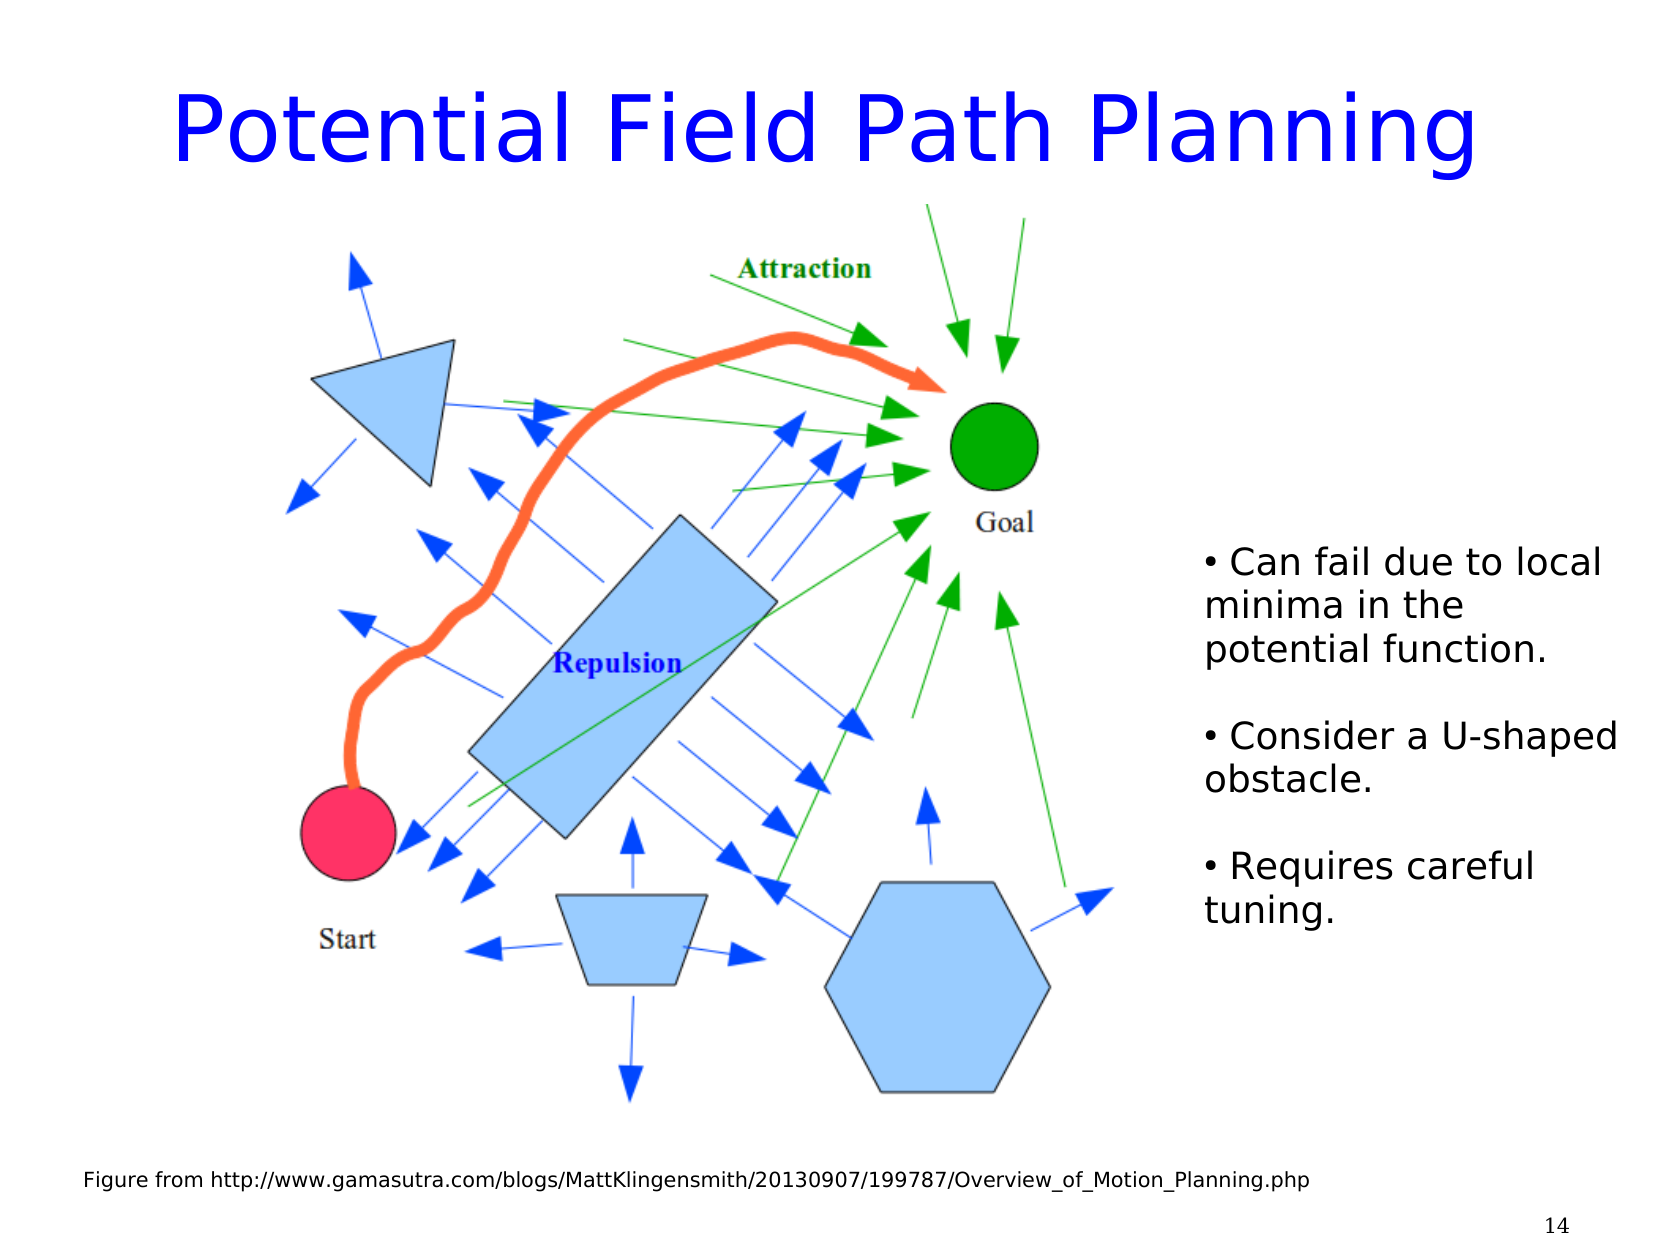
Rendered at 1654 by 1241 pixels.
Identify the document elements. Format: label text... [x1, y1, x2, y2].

picture [191, 204, 1233, 1140]
text_box Figure from http://www.gamasutra.com/blogs/MattKlingensmith/20130907/199787/Overview_of_Motion_Planning.php [68, 1161, 1384, 1219]
title Potential Field Path Planning [82, 25, 1571, 233]
text_box Can fail due to local minima in the potential function. Consider a U-shaped obstacle. Requires careful tuning. [1189, 533, 1641, 944]
